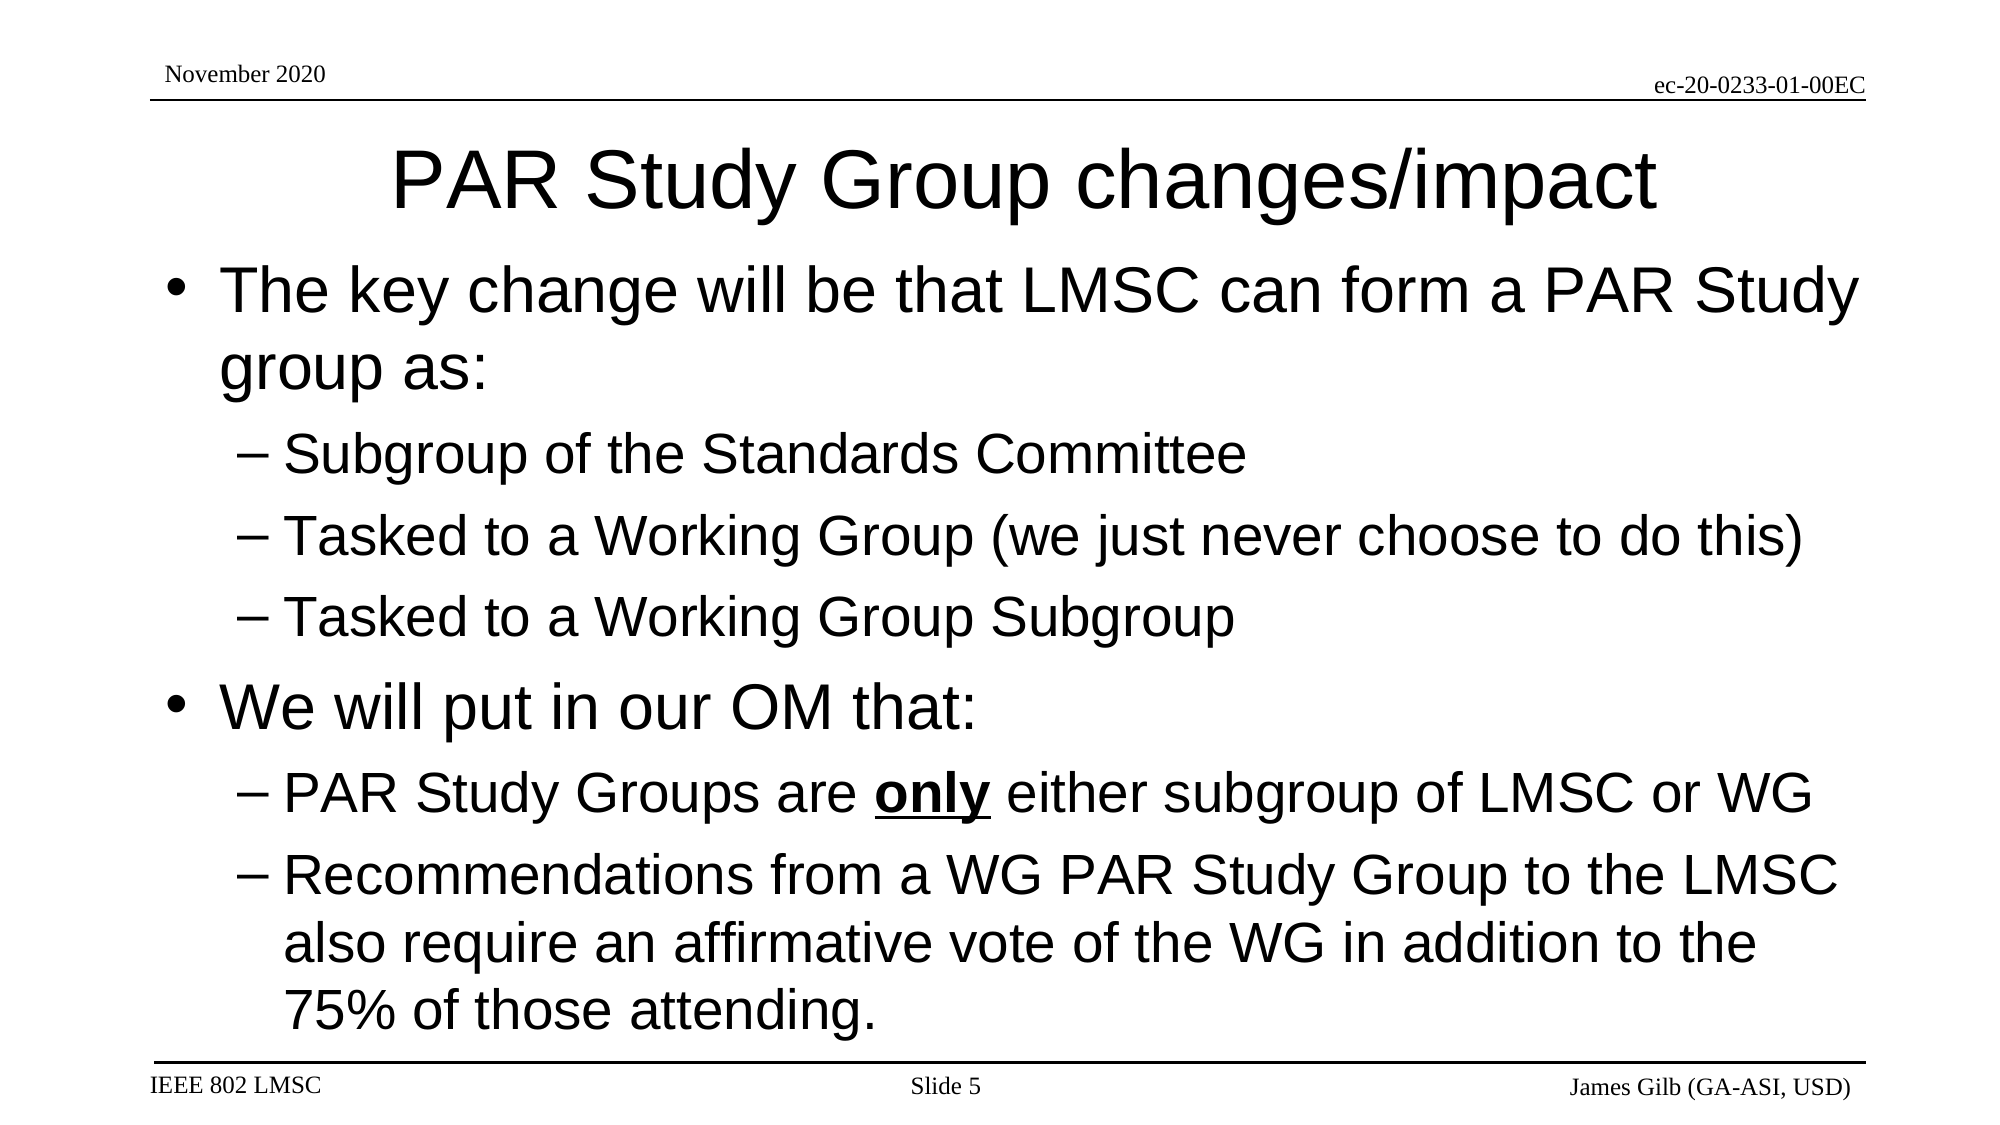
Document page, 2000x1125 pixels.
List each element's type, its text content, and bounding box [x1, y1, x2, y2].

list The key change will be that LMSC can form a PAR Study group as: Subgroup of the Standards Committee Tasked to a Working Group (we just never choose to do this) Tasked to a Working Group Subgroup We will put in our OM that: PAR Study Groups are only either subgroup of LMSC or WG Recommendations from a WG PAR Study Group to the LMSC also require an affirmative vote of the WG in addition to the 75% of those attending. [149, 239, 1900, 1051]
title PAR Study Group changes/impact [149, 112, 1900, 238]
